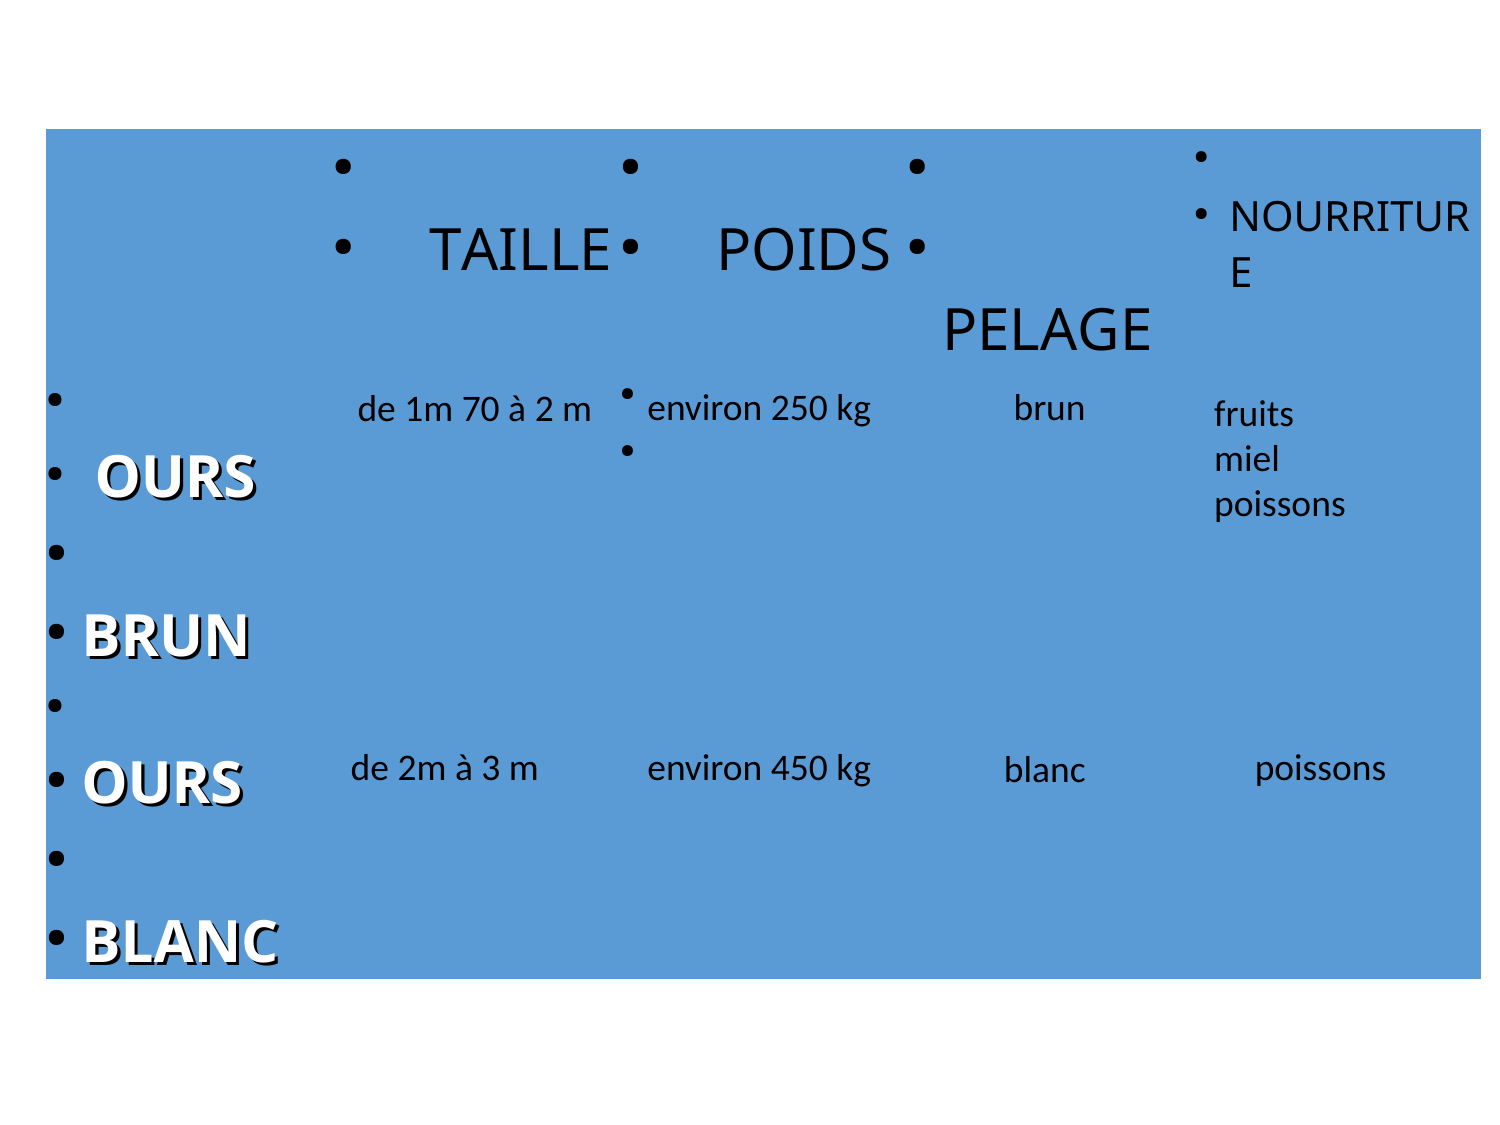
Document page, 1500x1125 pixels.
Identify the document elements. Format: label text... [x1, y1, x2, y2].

table_cell [1194, 367, 1481, 673]
text_box de 2m à 3 m [336, 735, 554, 795]
text_box poissons [1240, 735, 1402, 795]
table_header TAILLE [333, 129, 620, 367]
table_header POIDS [620, 129, 907, 367]
table_cell [1194, 673, 1481, 979]
text_box environ 450 kg [632, 735, 886, 795]
text_box brun [999, 375, 1101, 435]
table_cell [333, 367, 620, 673]
table_header [46, 129, 333, 367]
table_cell OURS BRUN [46, 367, 333, 673]
table_cell [907, 367, 1194, 673]
table_cell [907, 673, 1194, 979]
text_box environ 250 kg [632, 375, 886, 435]
table_cell [620, 367, 907, 673]
text_box fruits miel poissons [1199, 381, 1361, 531]
text_box blanc [989, 737, 1101, 797]
table_cell [620, 673, 907, 979]
table_cell [333, 673, 620, 979]
table_header NOURRITURE [1194, 129, 1481, 367]
text_box de 1m 70 à 2 m [342, 376, 608, 436]
table_header PELAGE [907, 129, 1194, 367]
table_cell OURS BLANC [46, 673, 333, 979]
